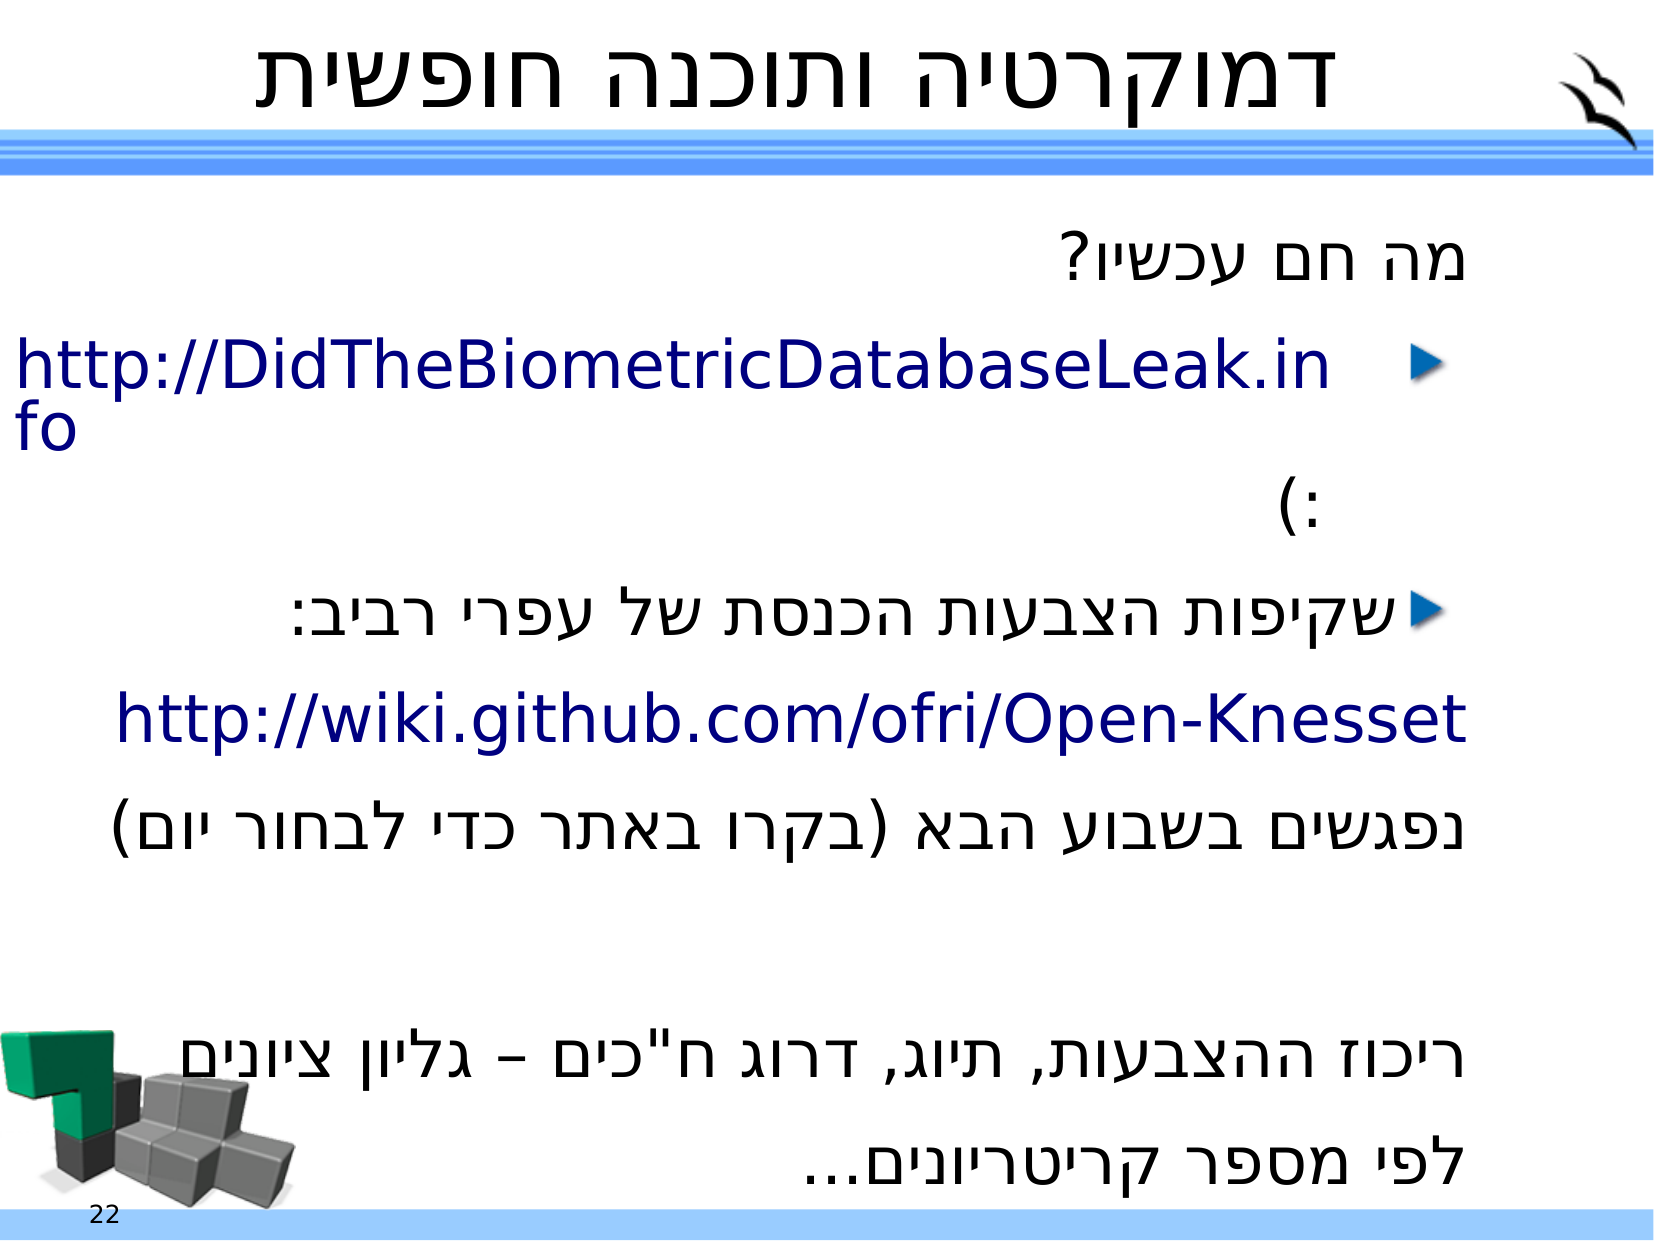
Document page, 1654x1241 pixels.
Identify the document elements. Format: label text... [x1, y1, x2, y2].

picture [0, 1030, 296, 1211]
list מה חם עכשיו? http://DidTheBiometricDatabaseLeak.info :) שקיפות הצבעות הכנסת של עפרי רביב: http://wiki.github.com/ofri/Open-Knesset נפגשים בשבוע הבא (בקרו באתר כדי לבחור יום) ריכוז ההצבעות, תיוג, דרוג ח"כים – גליון ציונים לפי מספר קריטריונים... [75, 218, 1488, 1174]
title דמוקרטיה ותוכנה חופשית [92, 19, 1505, 126]
picture [0, 47, 1654, 180]
